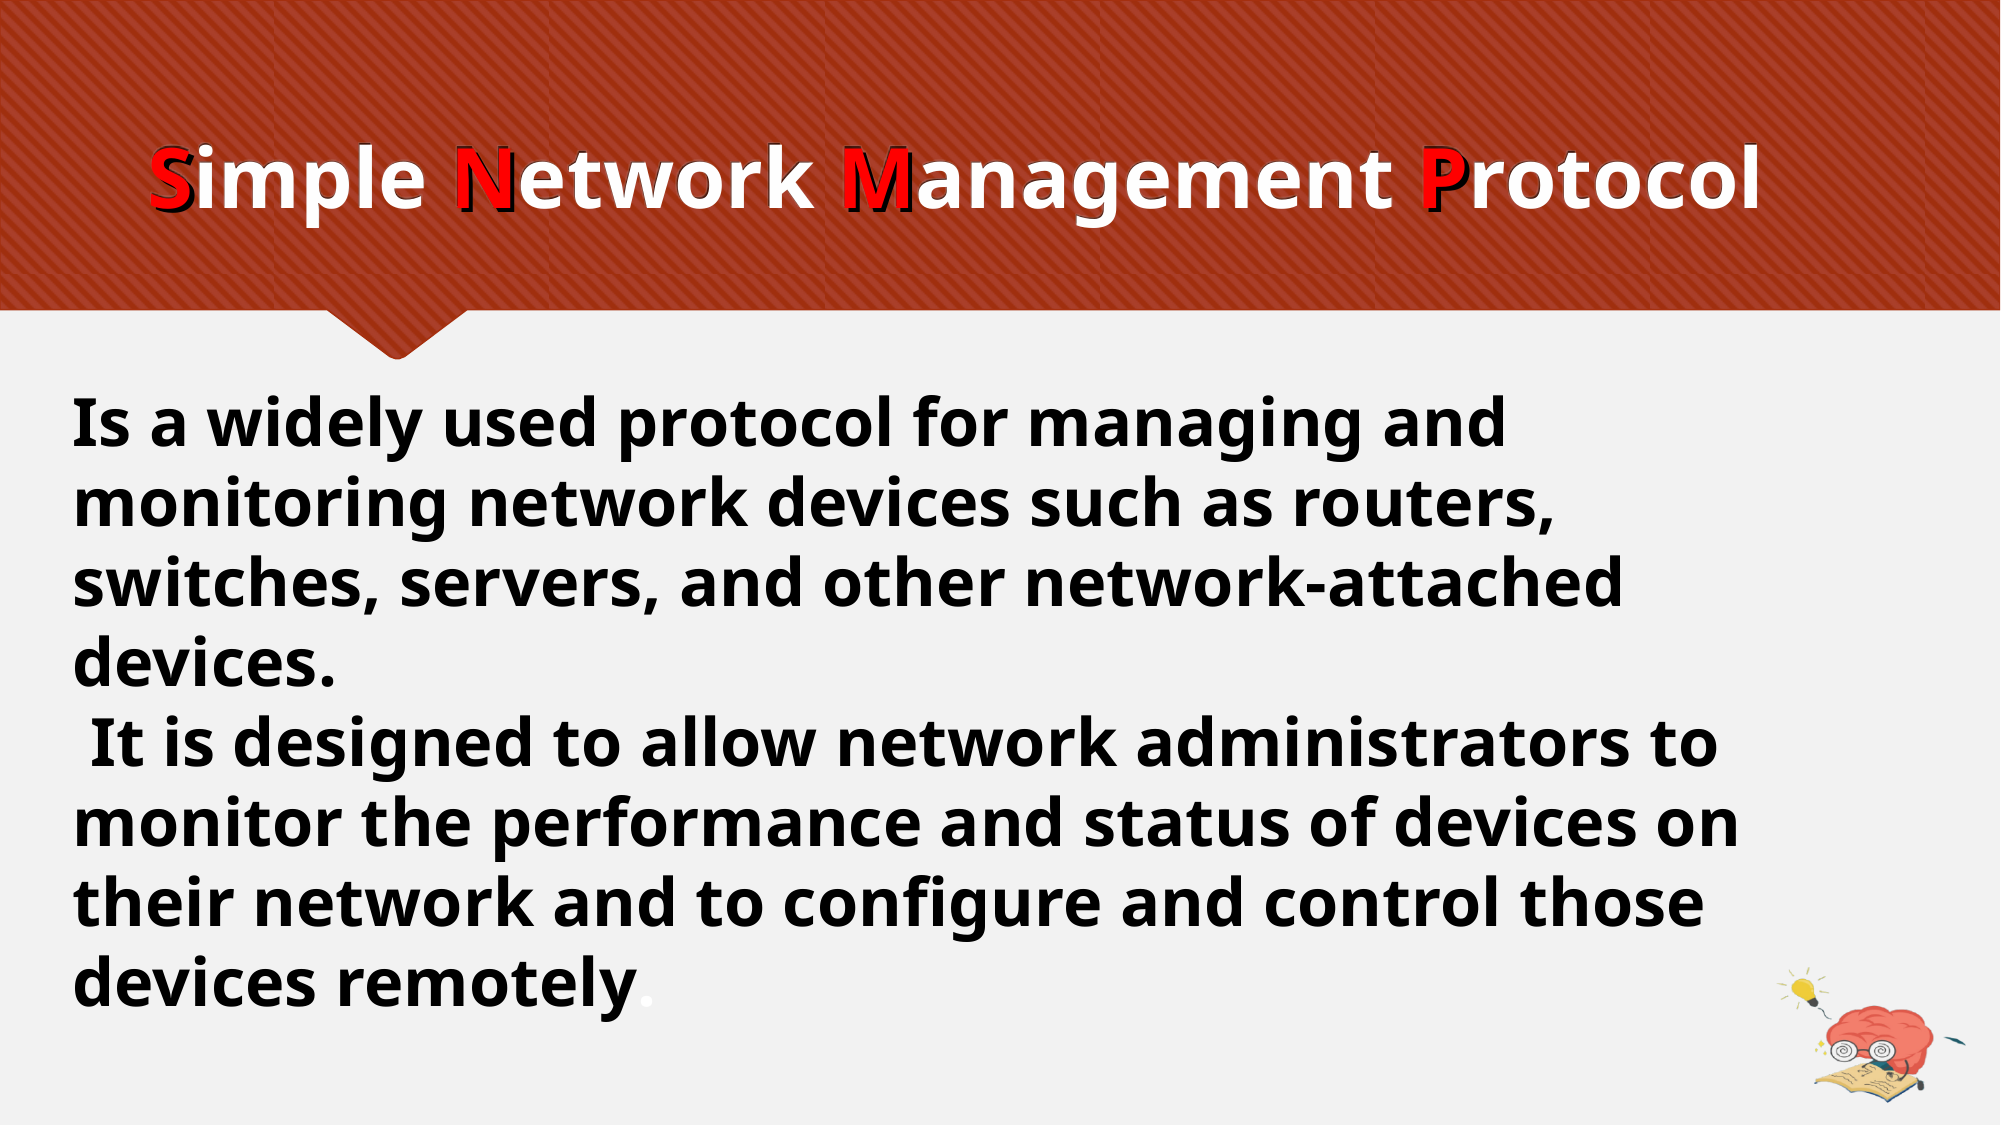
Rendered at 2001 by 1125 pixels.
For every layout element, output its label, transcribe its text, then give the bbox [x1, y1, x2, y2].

text_box Is a widely used protocol for managing and monitoring network devices such as routers, switches, servers, and other network-attached devices. It is designed to allow network administrators to monitor the performance and status of devices on their network and to configure and control those devices remotely. [57, 372, 1868, 872]
picture [1734, 952, 2000, 1119]
title Simple Network Management Protocol [132, 73, 1868, 233]
